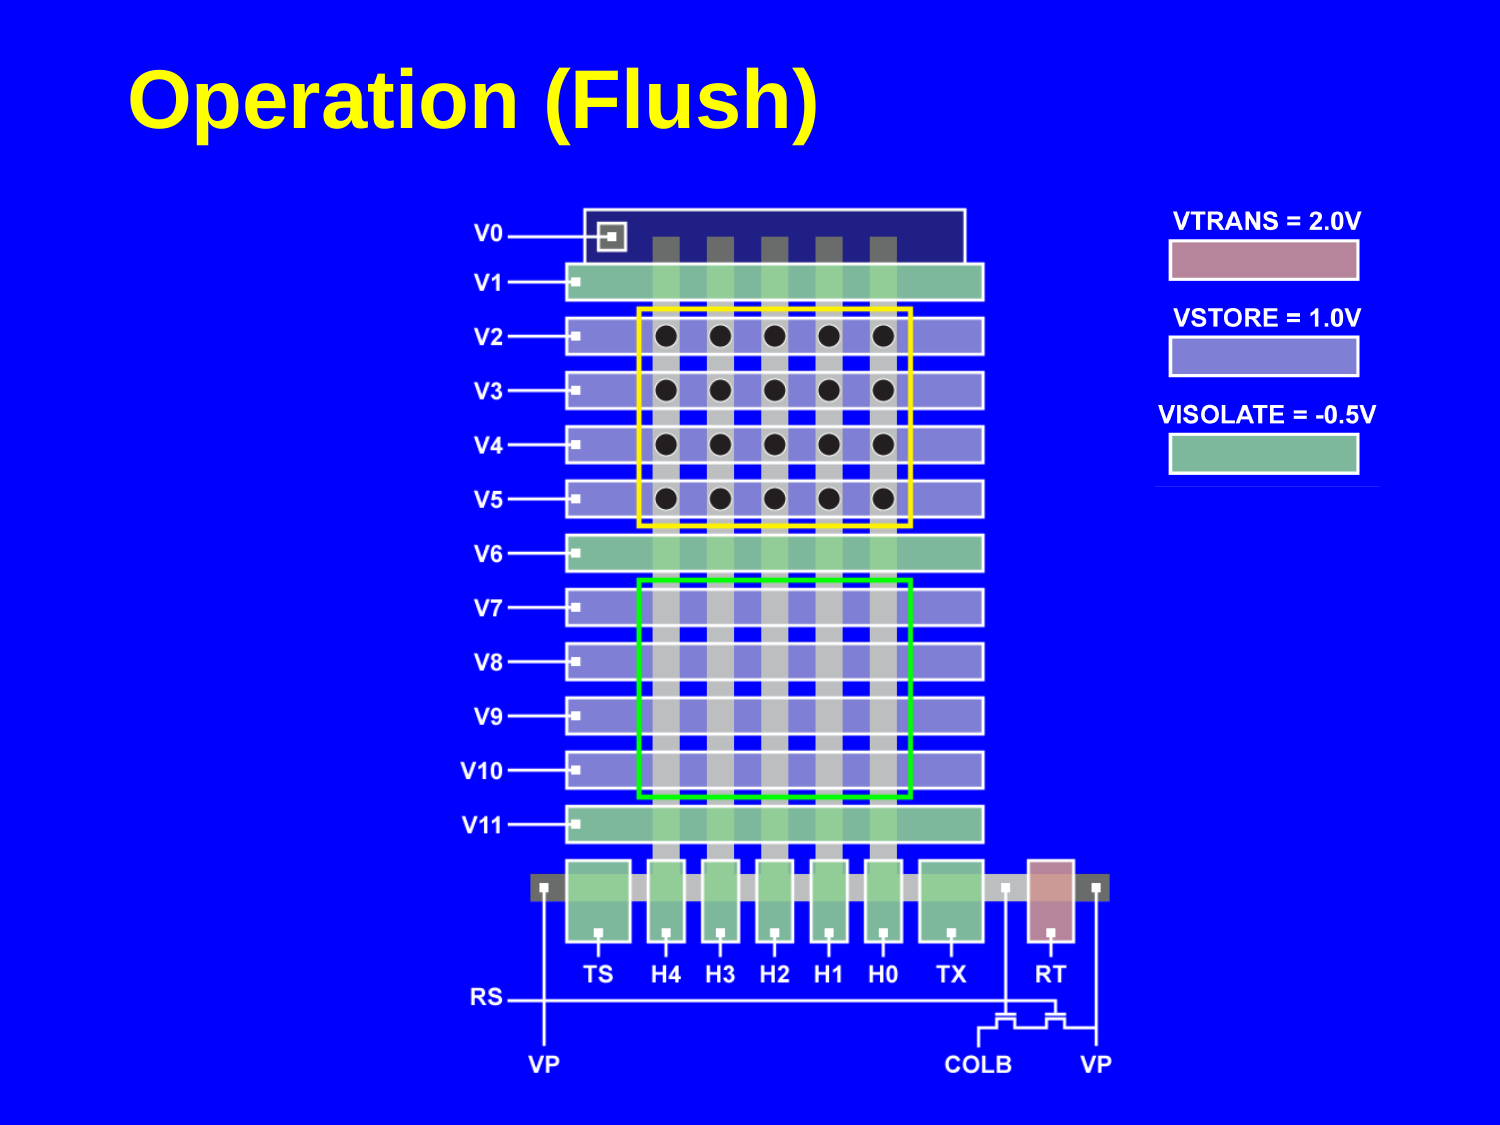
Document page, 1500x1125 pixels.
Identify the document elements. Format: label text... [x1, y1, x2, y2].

title Operation (Flush) [112, 37, 1388, 163]
picture [449, 187, 1380, 1091]
